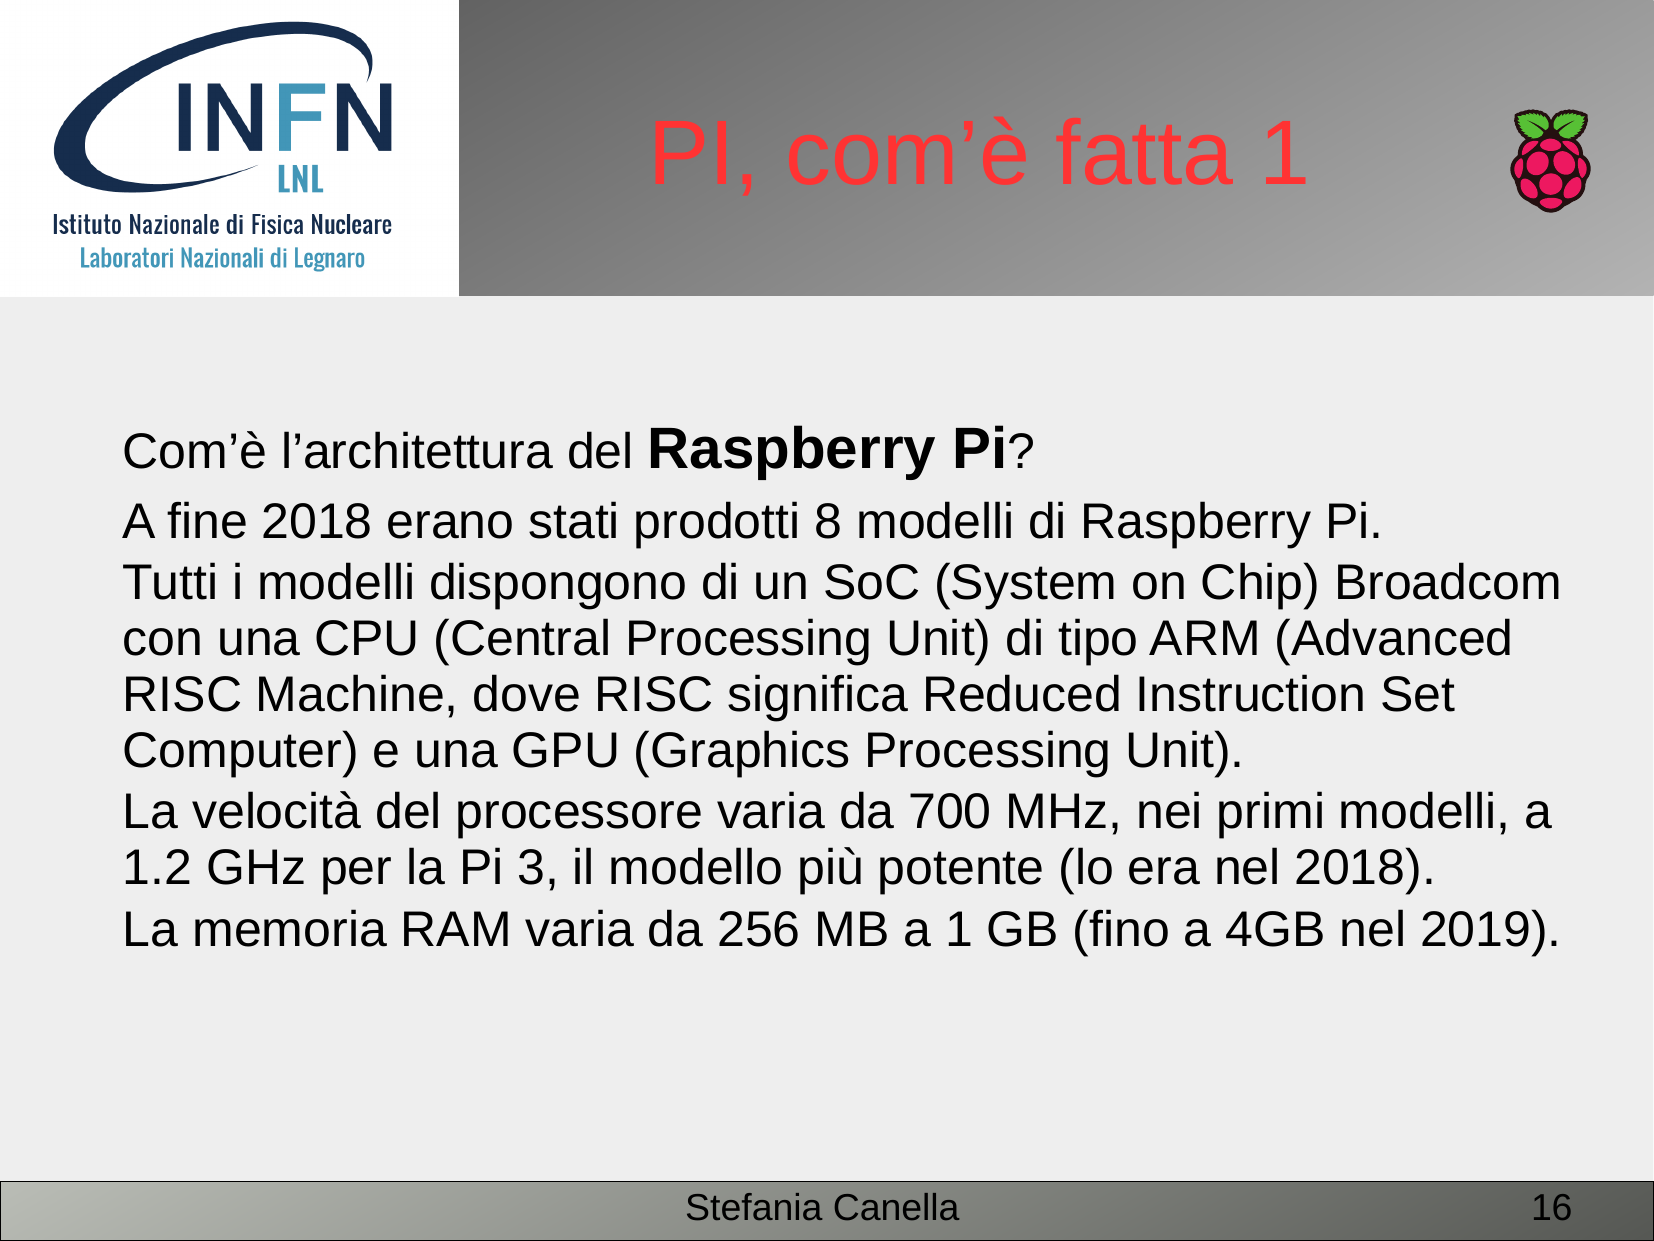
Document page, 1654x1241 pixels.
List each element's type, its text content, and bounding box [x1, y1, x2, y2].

text_box 34 [1516, 1178, 1654, 1241]
text_box Stefania Canella [670, 1178, 984, 1241]
title PI, com’è fatta 1 [459, 49, 1571, 257]
text_box [0, 1181, 670, 1241]
picture [0, 0, 459, 297]
text_box [459, 0, 1654, 296]
text_box [984, 1181, 1516, 1241]
subtitle Com’è l’architettura del Raspberry Pi? A fine 2018 erano stati prodotti 8 modelli di Raspberry Pi. Tutti i modelli dispongono di un SoC (System on Chip) Broadcom con una CPU (Central Processing Unit) di tipo ARM (Advanced RISC Machine, dove RISC significa Reduced Instruction Set Computer) e una GPU (Graphics Processing Unit). La velocità del processore varia da 700 MHz, nei primi modelli, a 1.2 GHz per la Pi 3, il modello più potente (lo era nel 2018). La memoria RAM varia da 256 MB a 1 GB (fino a 4GB nel 2019). [63, 307, 1590, 1127]
